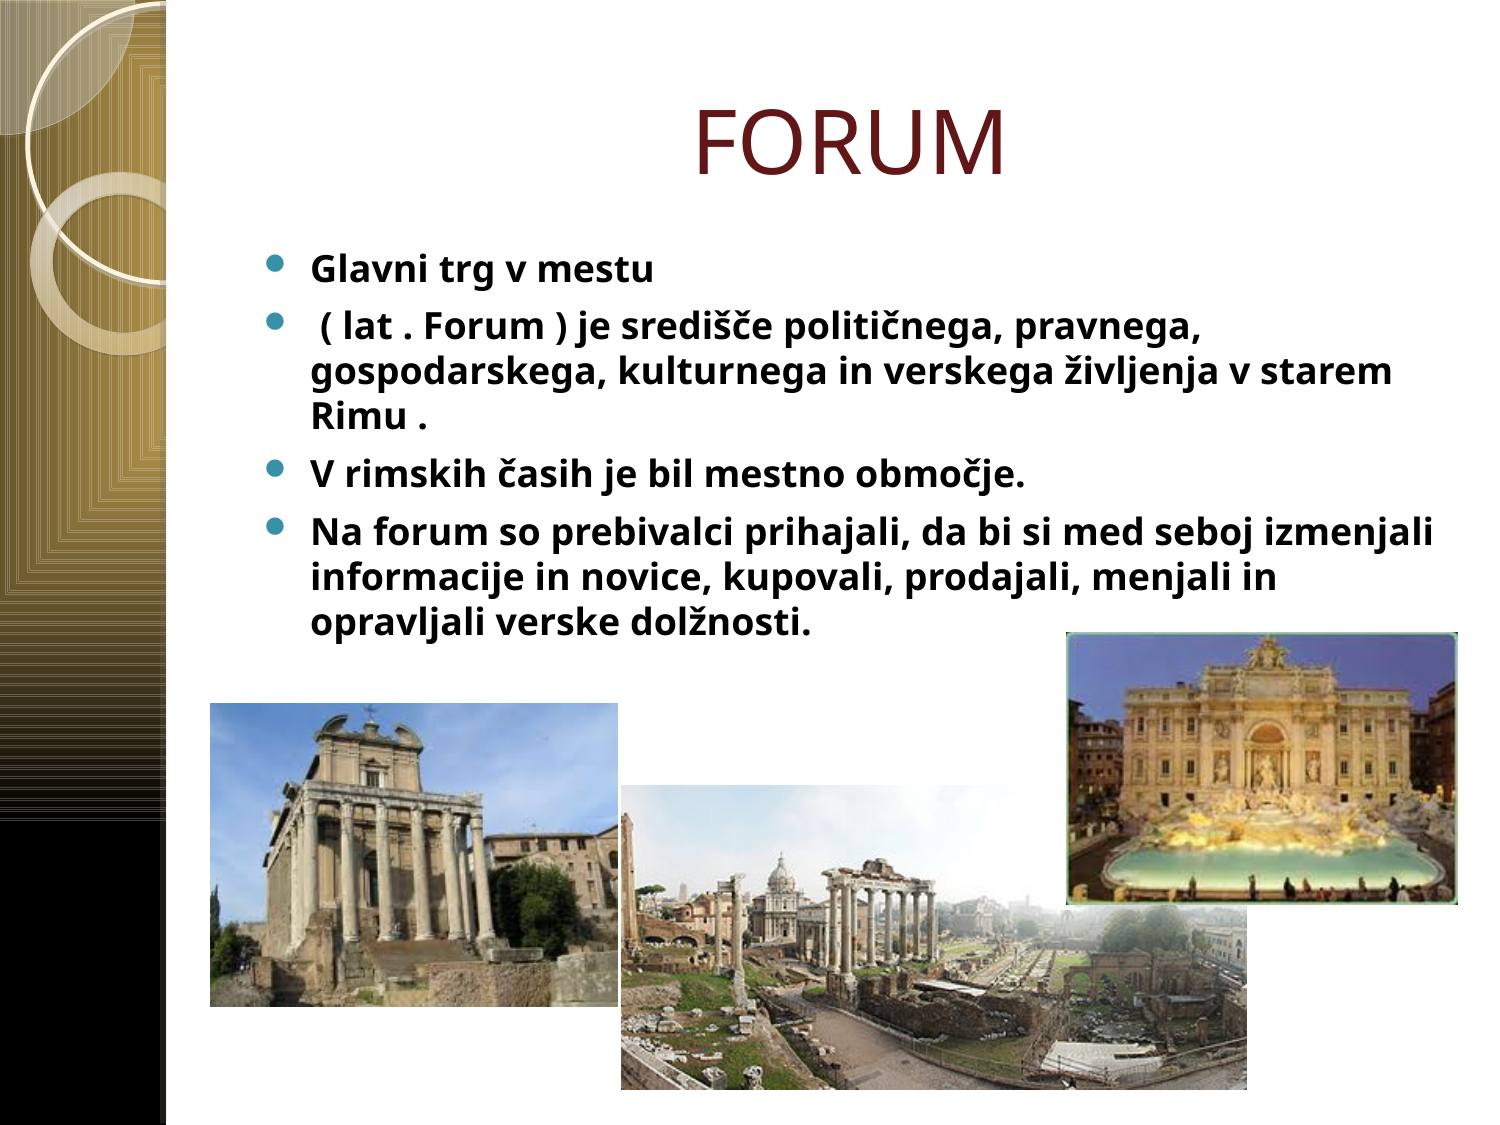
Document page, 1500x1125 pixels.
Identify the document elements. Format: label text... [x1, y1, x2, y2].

picture [210, 703, 618, 1007]
title FORUM [235, 45, 1466, 233]
list Glavni trg v mestu ( lat . Forum ) je središče političnega, pravnega, gospodarskega, kulturnega in verskega življenja v starem Rimu . V rimskih časih je bil mestno območje. Na forum so prebivalci prihajali, da bi si med seboj izmenjali informacije in novice, kupovali, prodajali, menjali in opravljali verske dolžnosti. [235, 237, 1466, 1025]
picture [621, 632, 1458, 1090]
